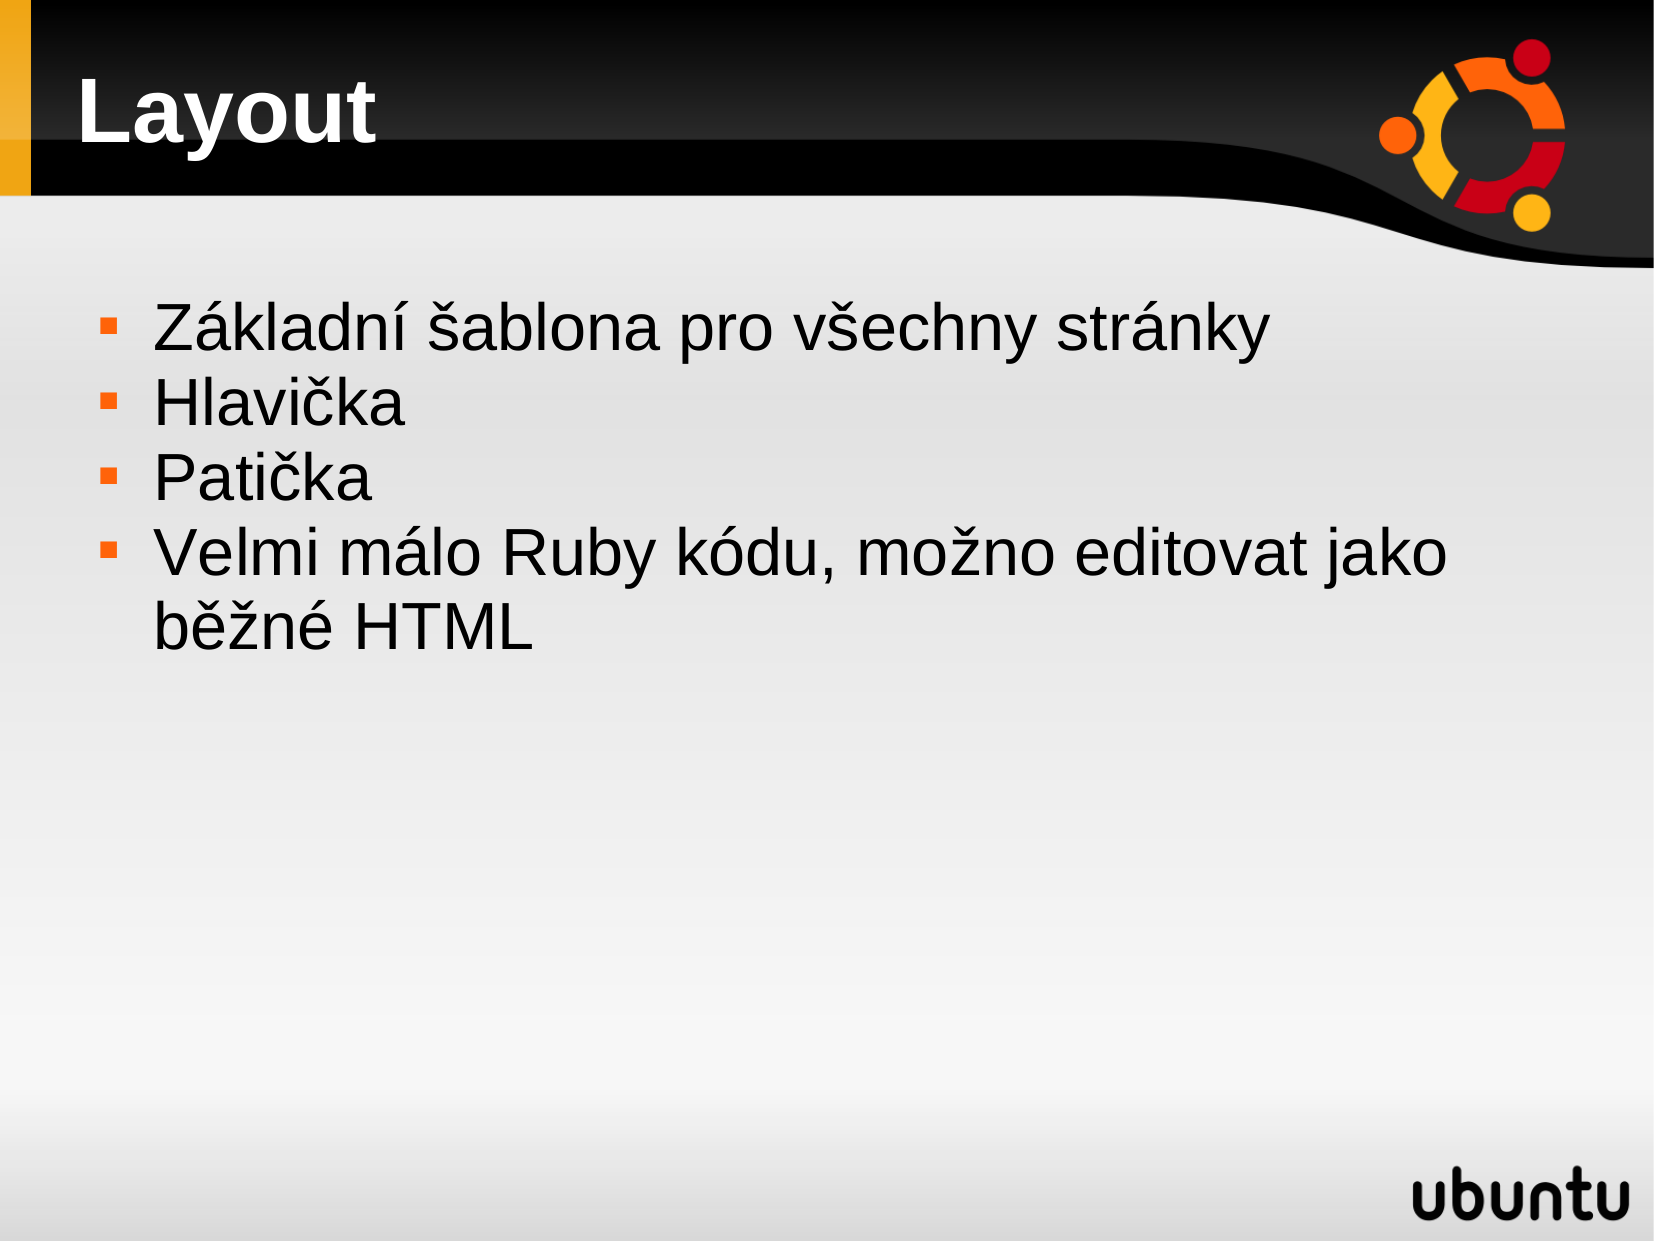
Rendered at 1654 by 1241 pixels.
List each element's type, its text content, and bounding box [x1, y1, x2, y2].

title Layout [76, 14, 1565, 207]
list Základní šablona pro všechny stránky Hlavička Patička Velmi málo Ruby kódu, možno editovat jako běžné HTML [82, 290, 1571, 1094]
picture [0, 0, 1654, 1241]
